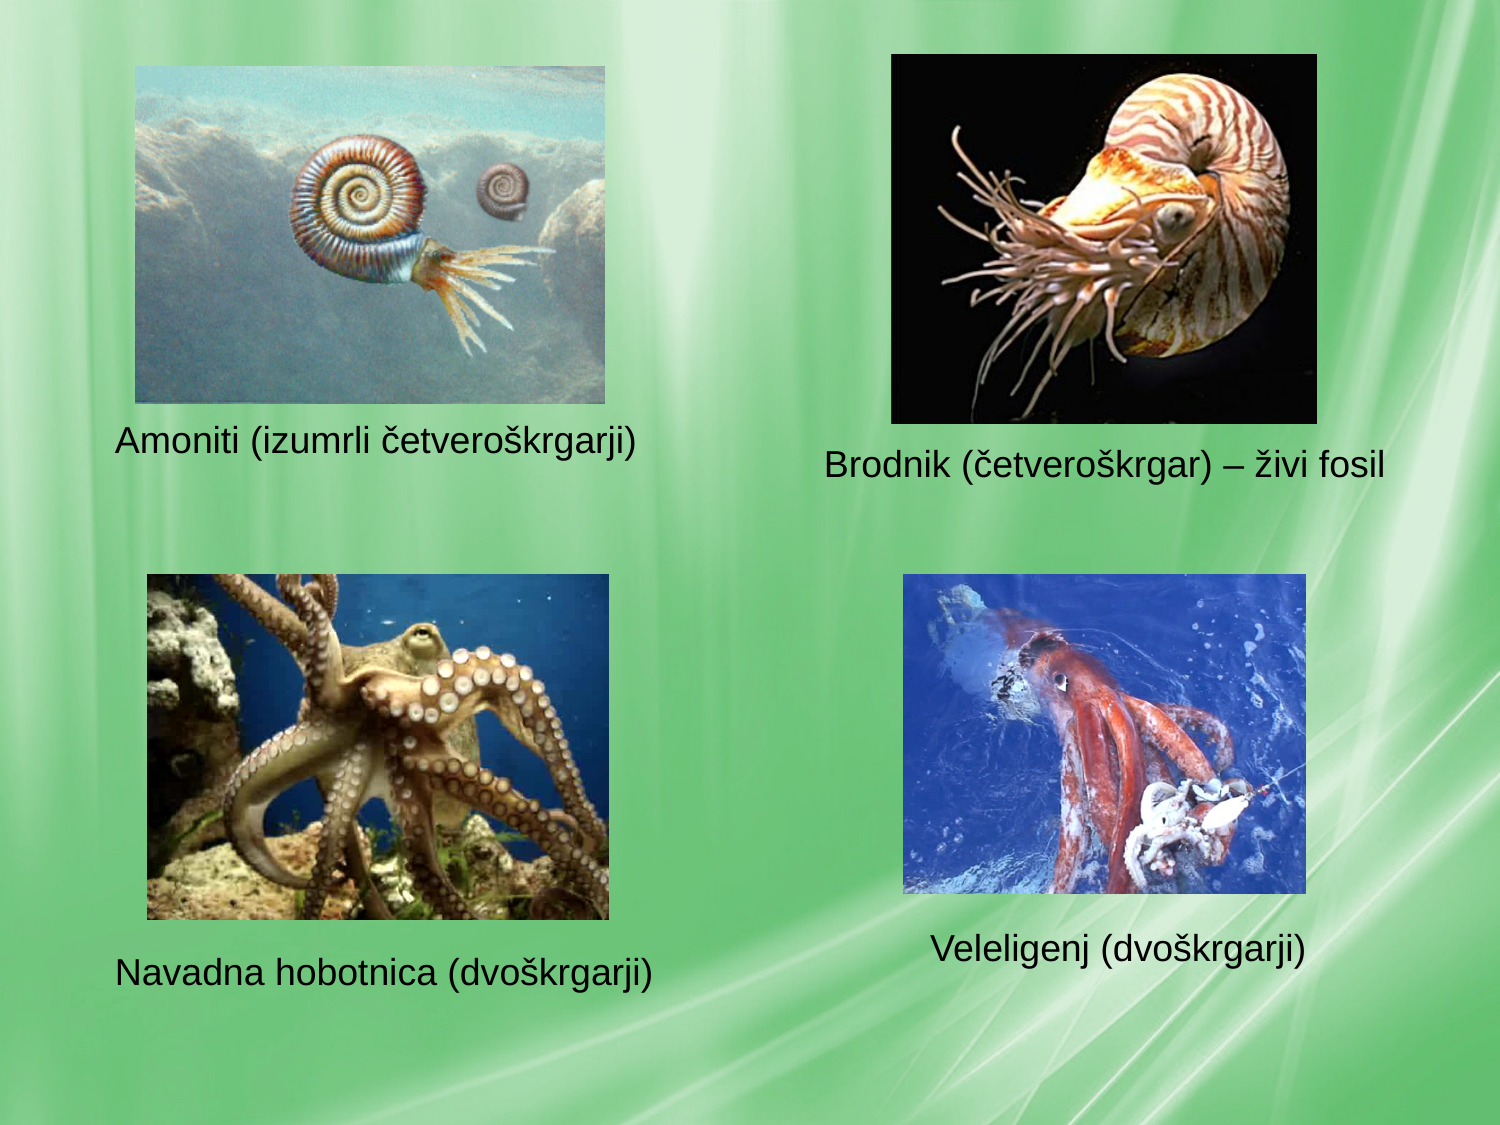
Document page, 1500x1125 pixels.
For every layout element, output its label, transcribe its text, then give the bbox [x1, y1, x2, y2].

text_box Amoniti (izumrli četveroškrgarji) [100, 408, 680, 469]
picture [0, 0, 1500, 1125]
text_box Brodnik (četveroškrgar) – živi fosil [809, 432, 1447, 493]
text_box Navadna hobotnica (dvoškrgarji) [100, 940, 727, 1001]
text_box Veleligenj (dvoškrgarji) [915, 916, 1329, 977]
